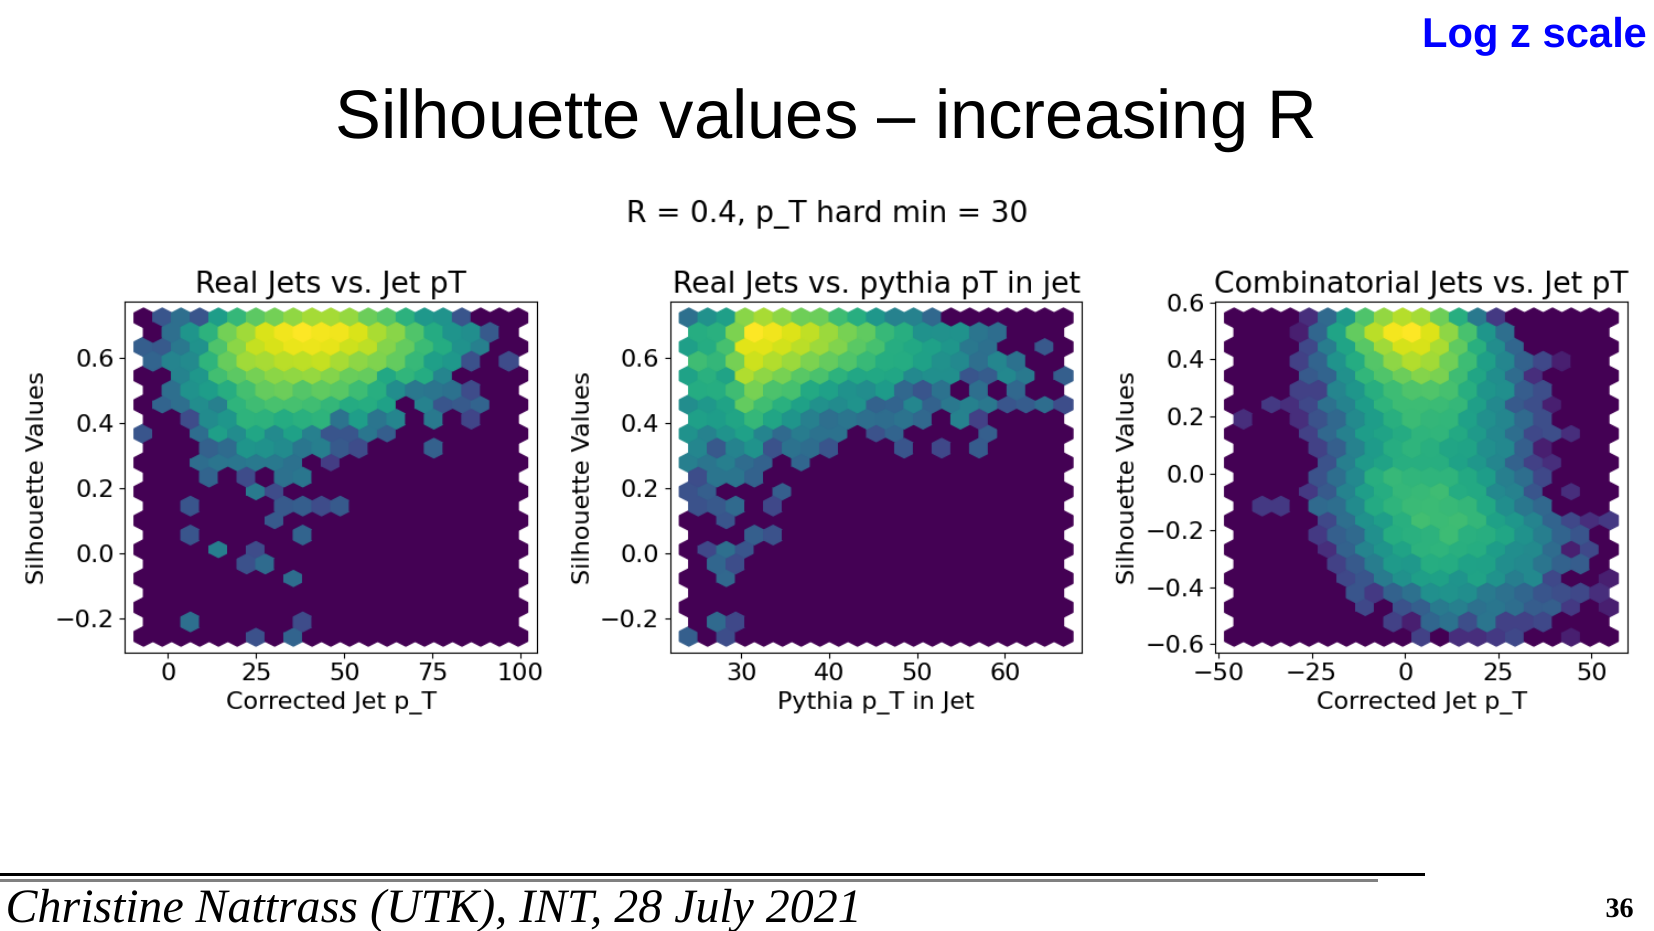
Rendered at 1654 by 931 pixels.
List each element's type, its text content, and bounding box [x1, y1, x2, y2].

picture [0, 189, 1654, 741]
title Silhouette values – increasing R [82, 37, 1571, 189]
text_box Log z scale [1176, 2, 1654, 88]
